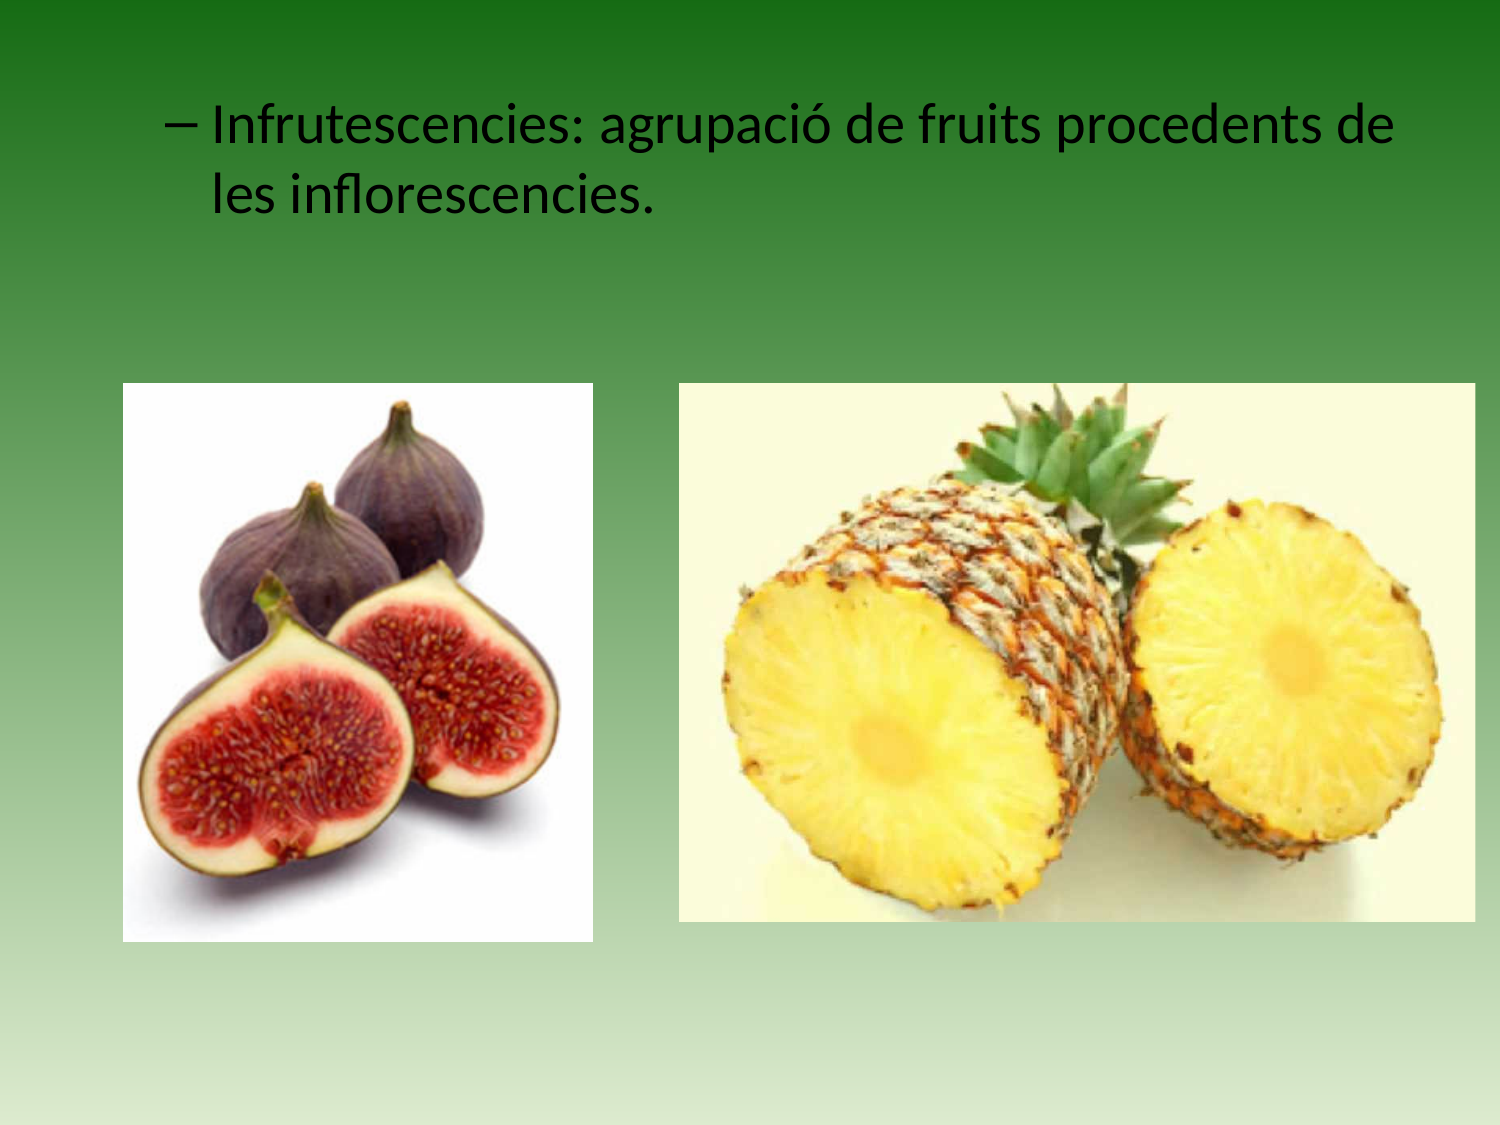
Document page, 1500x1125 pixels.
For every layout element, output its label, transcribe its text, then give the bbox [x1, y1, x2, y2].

picture [679, 383, 1476, 922]
picture [123, 383, 593, 942]
list Infrutescencies: agrupació de fruits procedents de les inflorescencies. [75, 78, 1426, 244]
